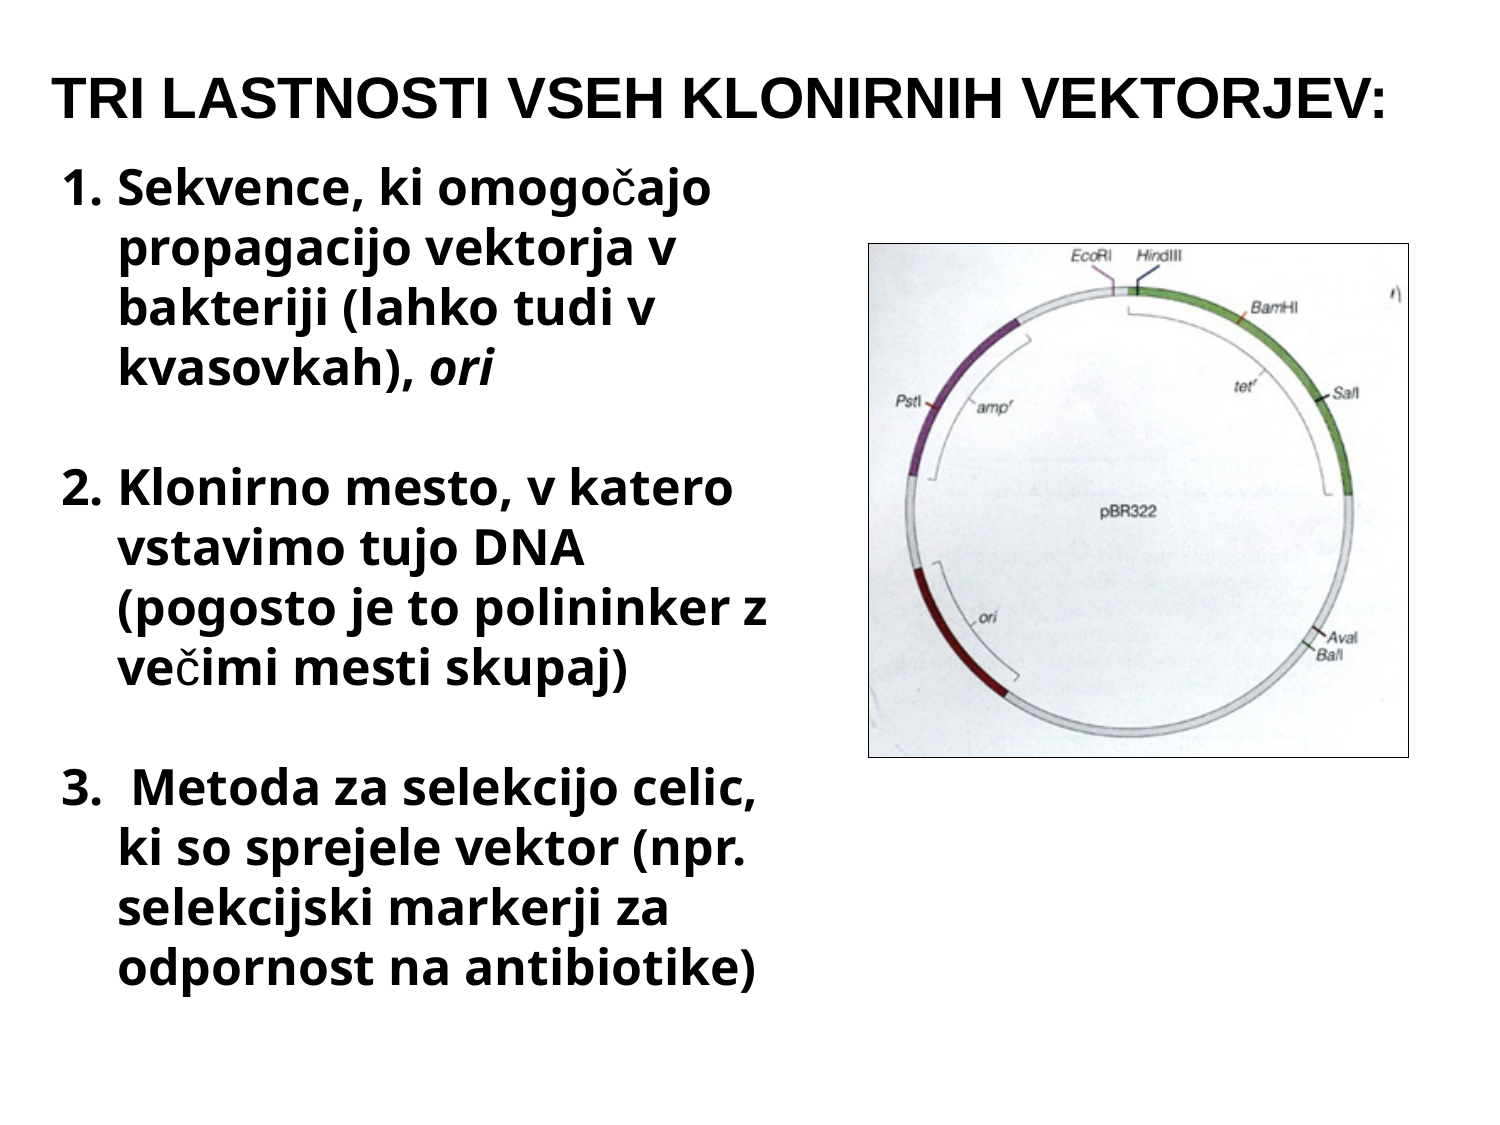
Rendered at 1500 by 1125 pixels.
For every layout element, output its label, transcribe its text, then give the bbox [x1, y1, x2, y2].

picture [868, 243, 1409, 758]
text_box TRI LASTNOSTI VSEH KLONIRNIH VEKTORJEV: [37, 52, 1456, 138]
text_box Sekvence, ki omogočajo propagacijo vektorja v bakteriji (lahko tudi v kvasovkah), ori Klonirno mesto, v katero vstavimo tujo DNA (pogosto je to polininker z večimi mesti skupaj) Metoda za selekcijo celic, ki so sprejele vektor (npr. selekcijski markerji za odpornost na antibiotike) [46, 148, 797, 1063]
